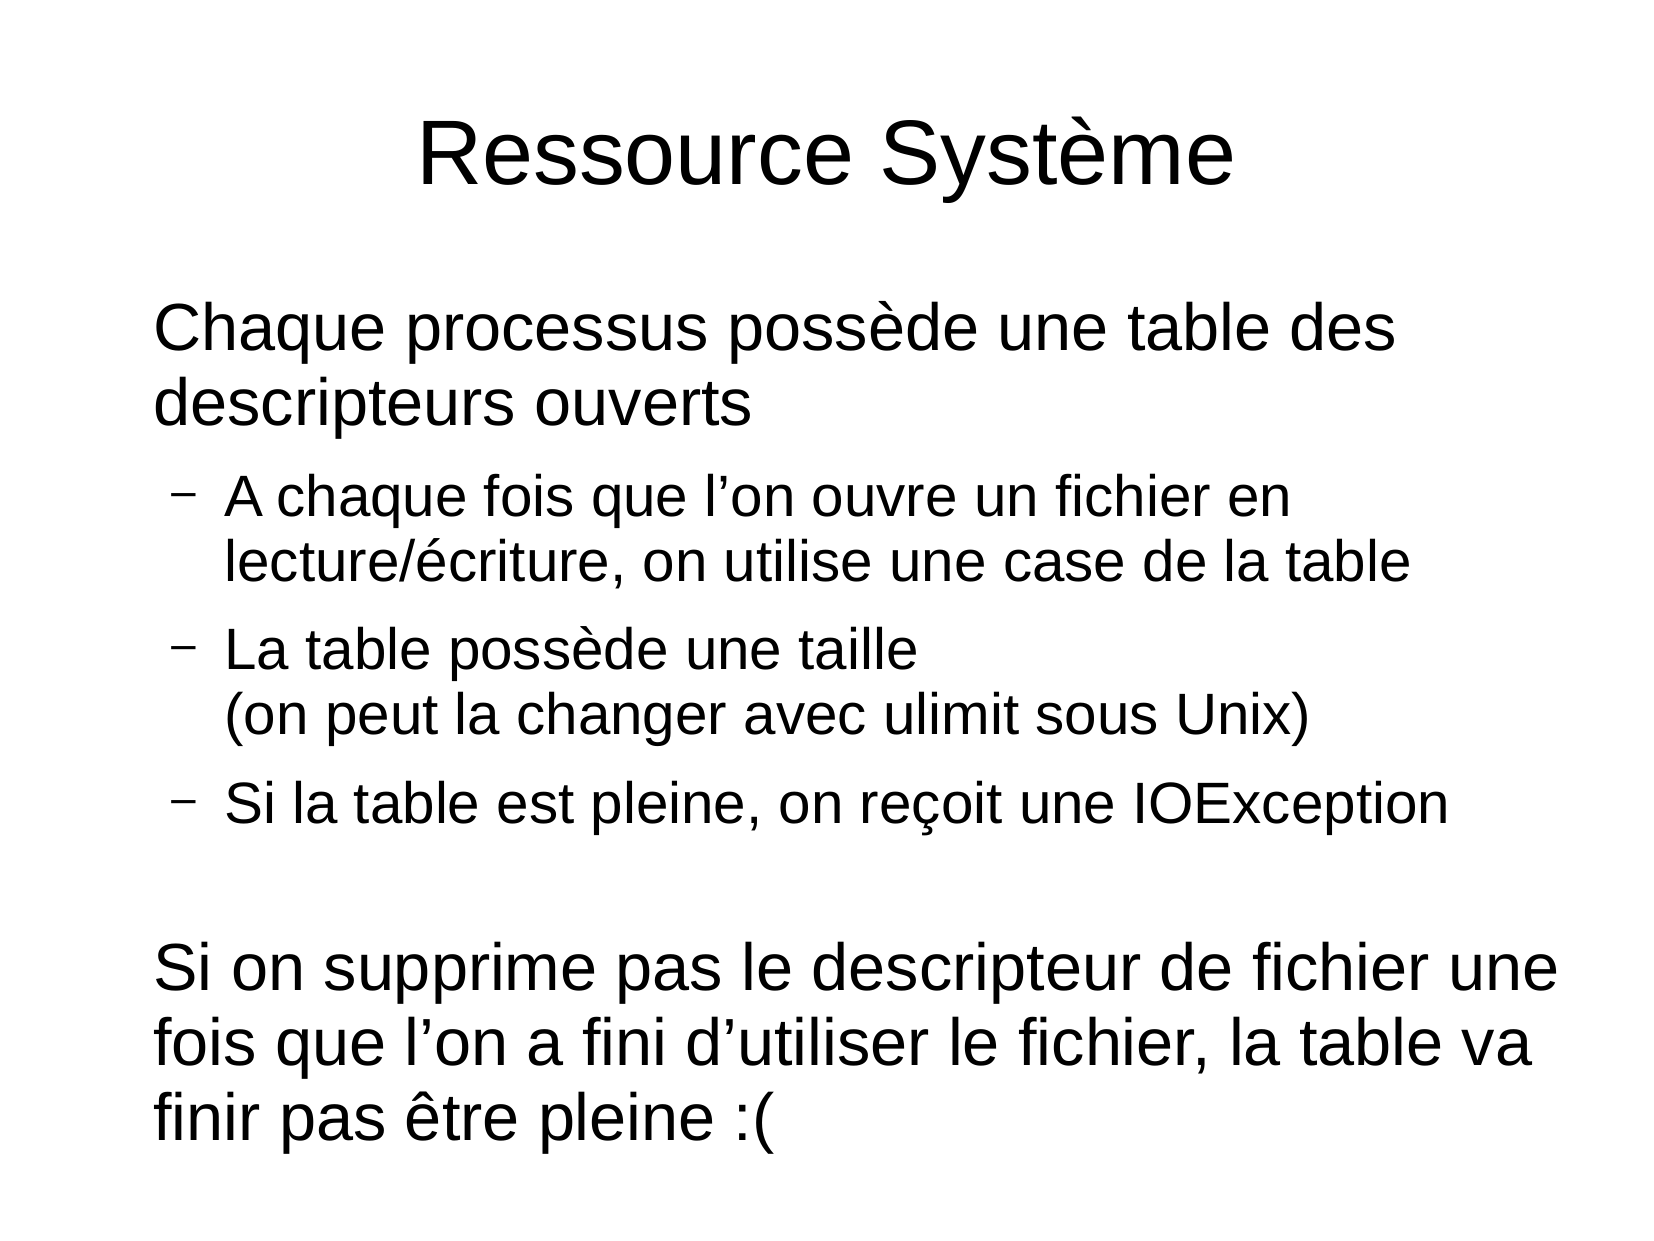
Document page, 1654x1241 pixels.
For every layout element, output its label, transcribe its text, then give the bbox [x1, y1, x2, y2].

list Chaque processus possède une table des descripteurs ouverts A chaque fois que l’on ouvre un fichier en lecture/écriture, on utilise une case de la table La table possède une taille (on peut la changer avec ulimit sous Unix) Si la table est pleine, on reçoit une IOException Si on supprime pas le descripteur de fichier une fois que l’on a fini d’utiliser le fichier, la table va finir pas être pleine :( [82, 290, 1571, 1171]
title Ressource Système [82, 49, 1571, 257]
